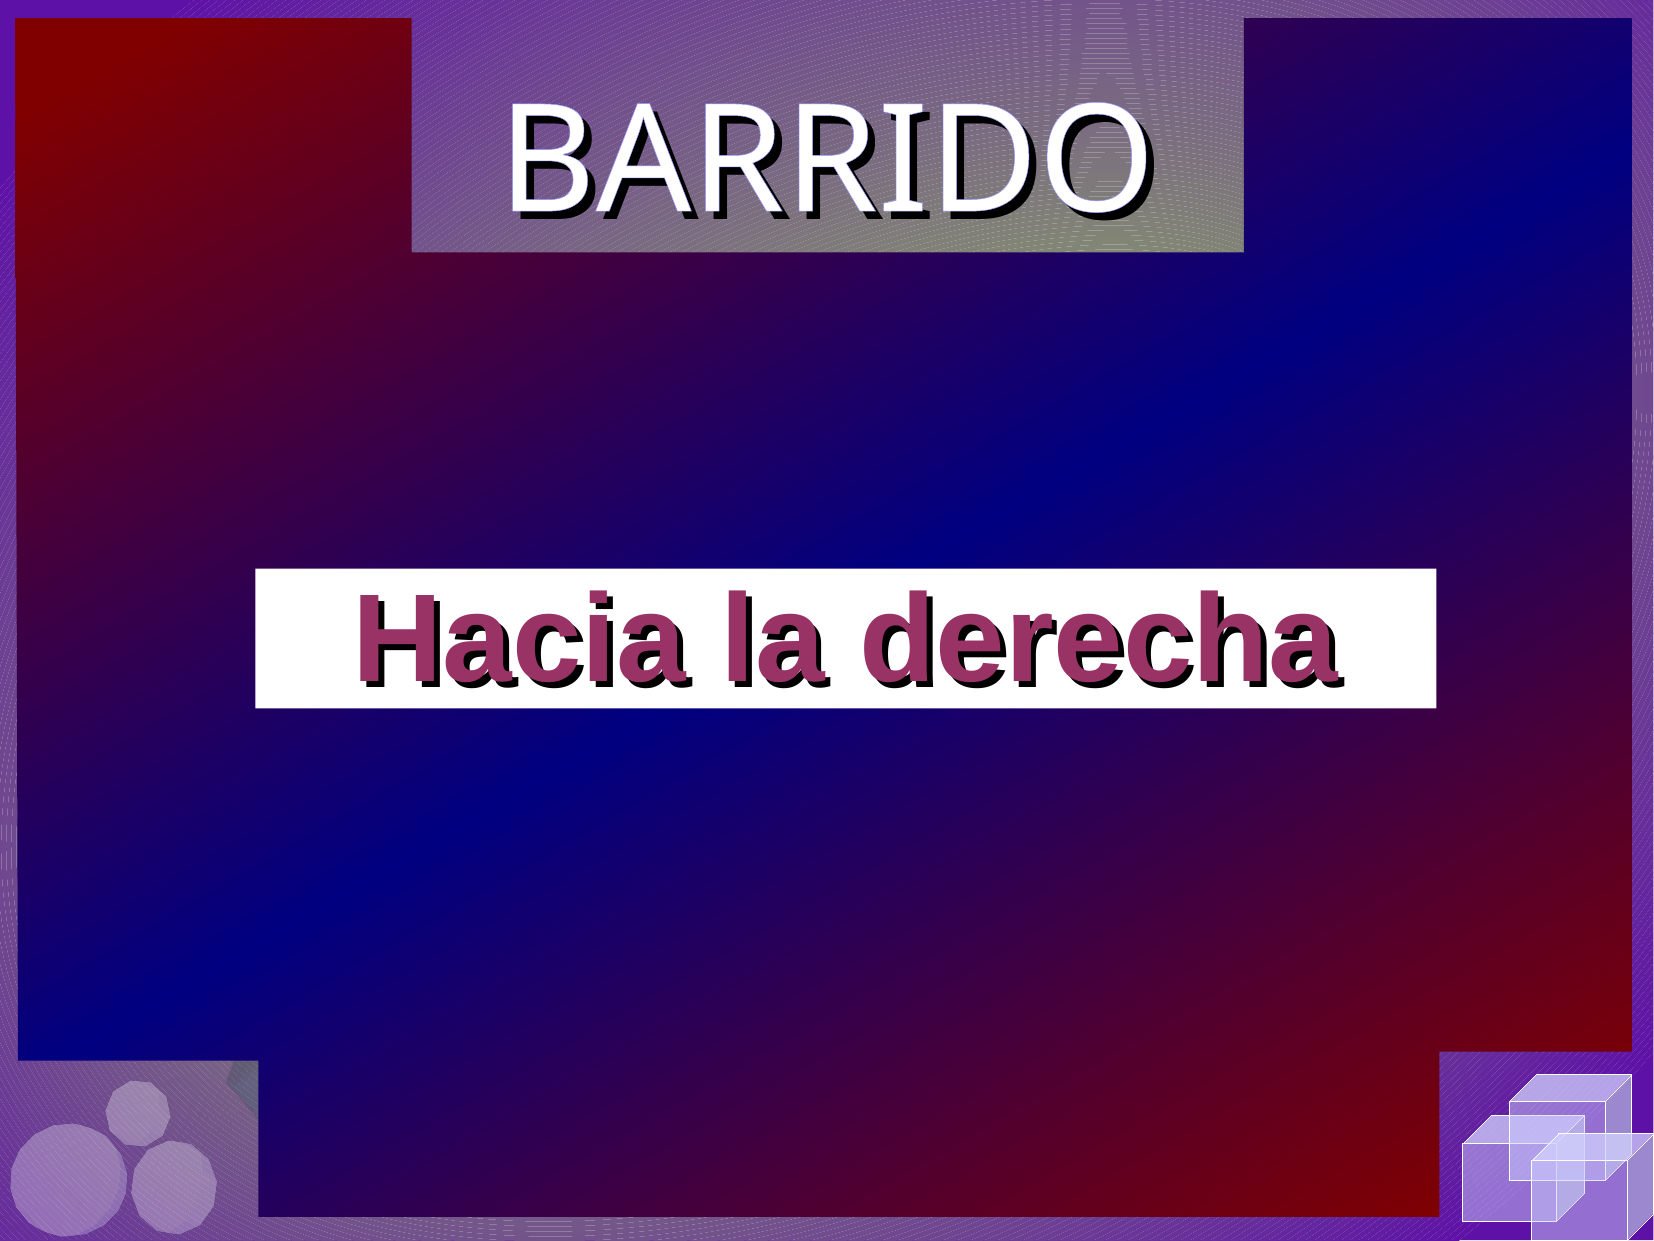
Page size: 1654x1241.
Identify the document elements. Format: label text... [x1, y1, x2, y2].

title BARRIDO [412, 47, 1243, 252]
title Hacia la derecha [255, 568, 1437, 709]
text_box [15, 18, 1632, 1217]
